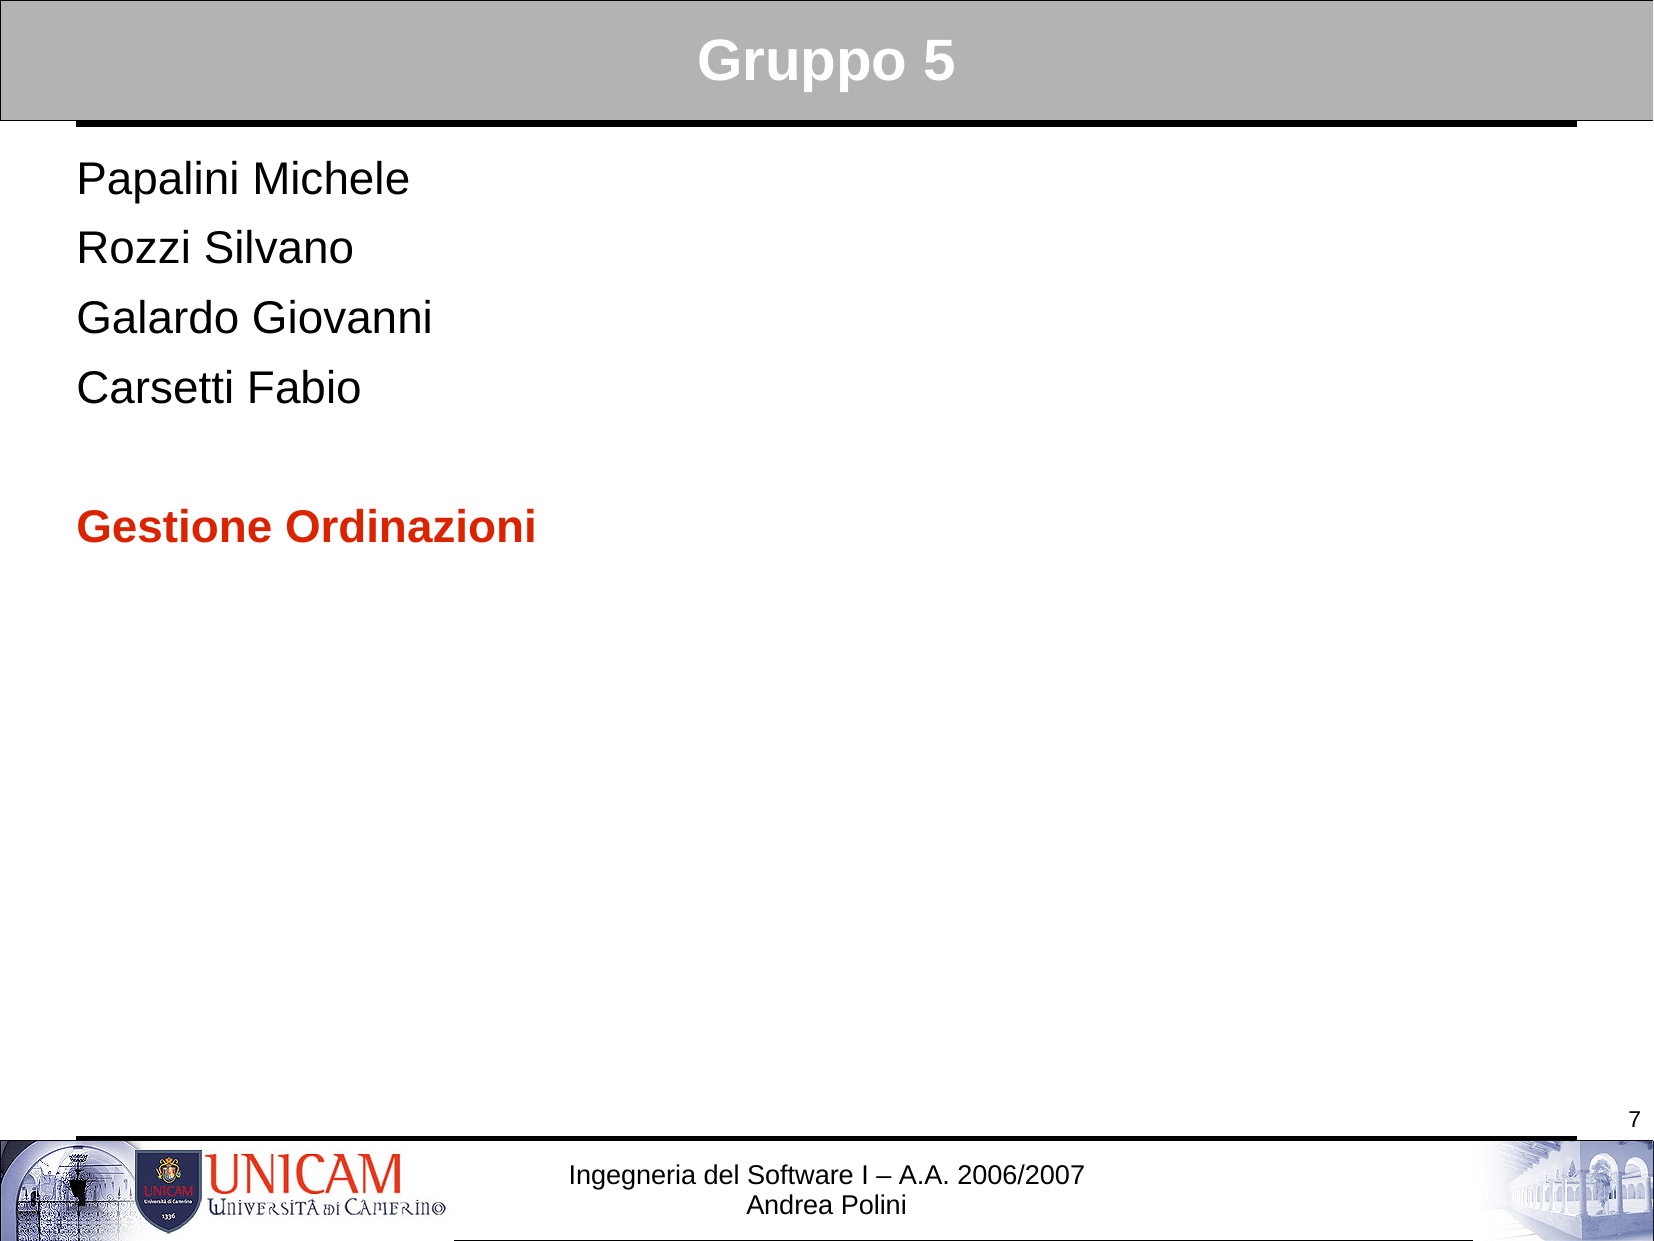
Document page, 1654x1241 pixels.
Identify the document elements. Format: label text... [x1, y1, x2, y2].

picture [0, 1141, 454, 1241]
list Papalini Michele Rozzi Silvano Galardo Giovanni Carsetti Fabio Gestione Ordinazioni [76, 152, 1577, 672]
title Gruppo 5 [0, 0, 1653, 121]
picture [1473, 1141, 1654, 1241]
